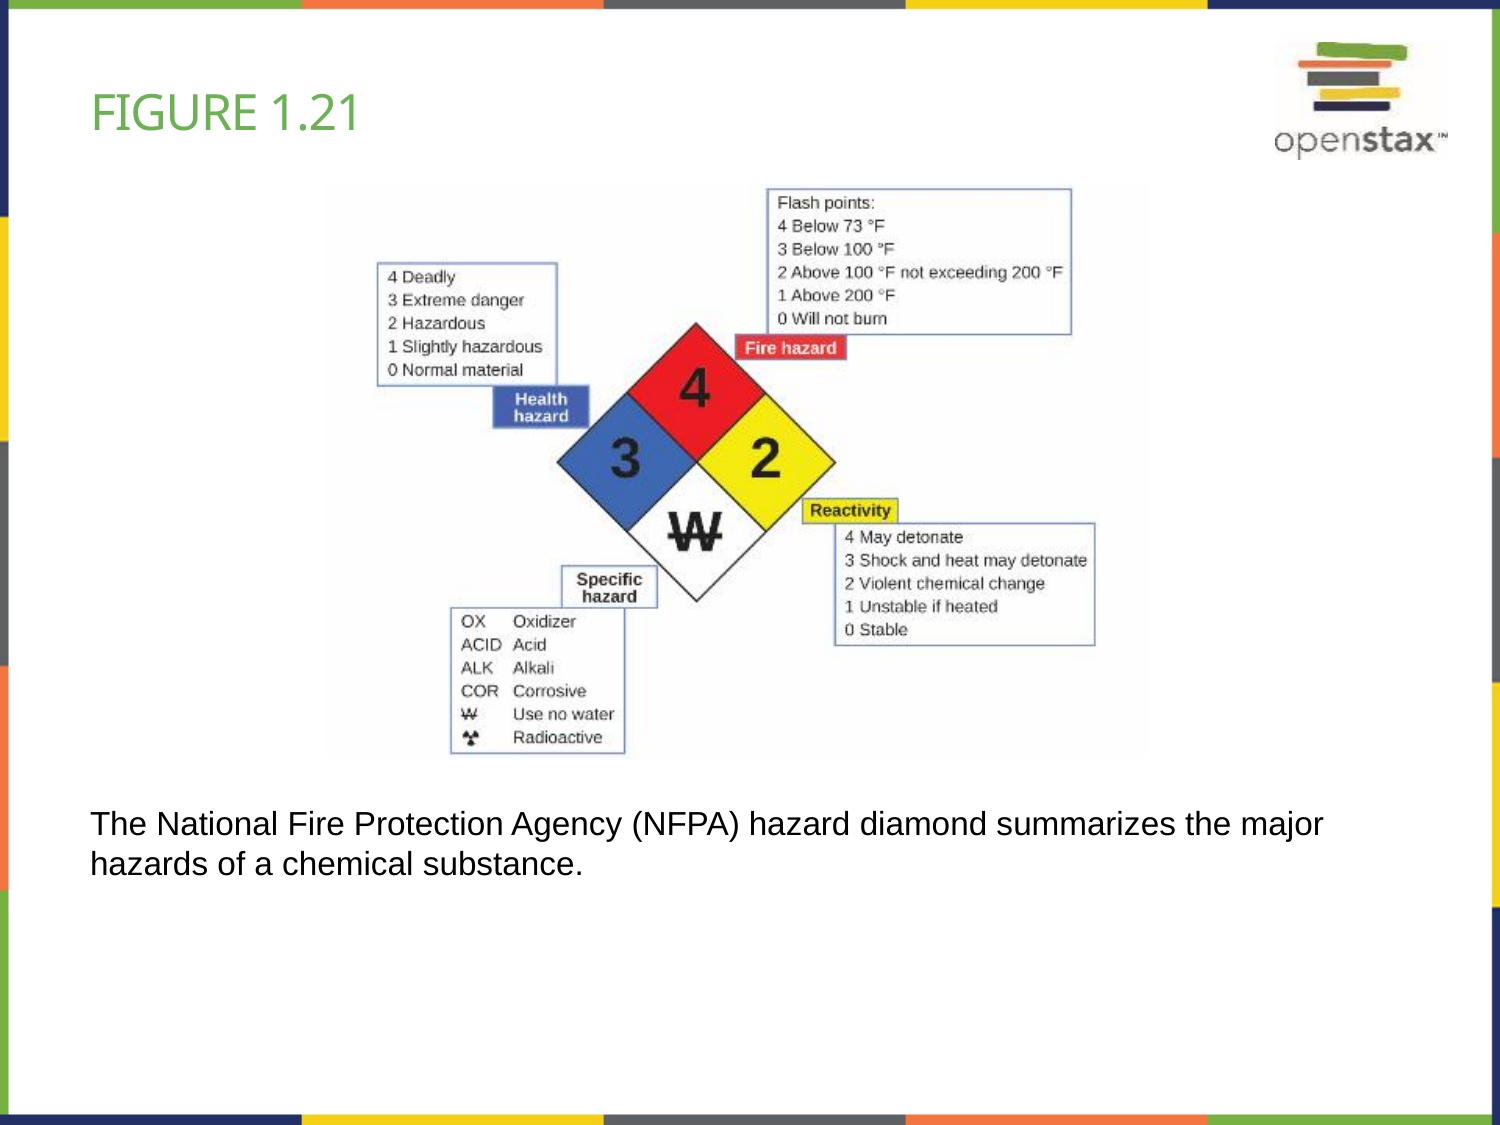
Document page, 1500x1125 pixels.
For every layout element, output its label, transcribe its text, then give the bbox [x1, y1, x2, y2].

list The National Fire Protection Agency (NFPA) hazard diamond summarizes the major hazards of a chemical substance. [75, 794, 1398, 986]
picture [0, 0, 1500, 1125]
title Figure 1.21 [75, 39, 1398, 148]
